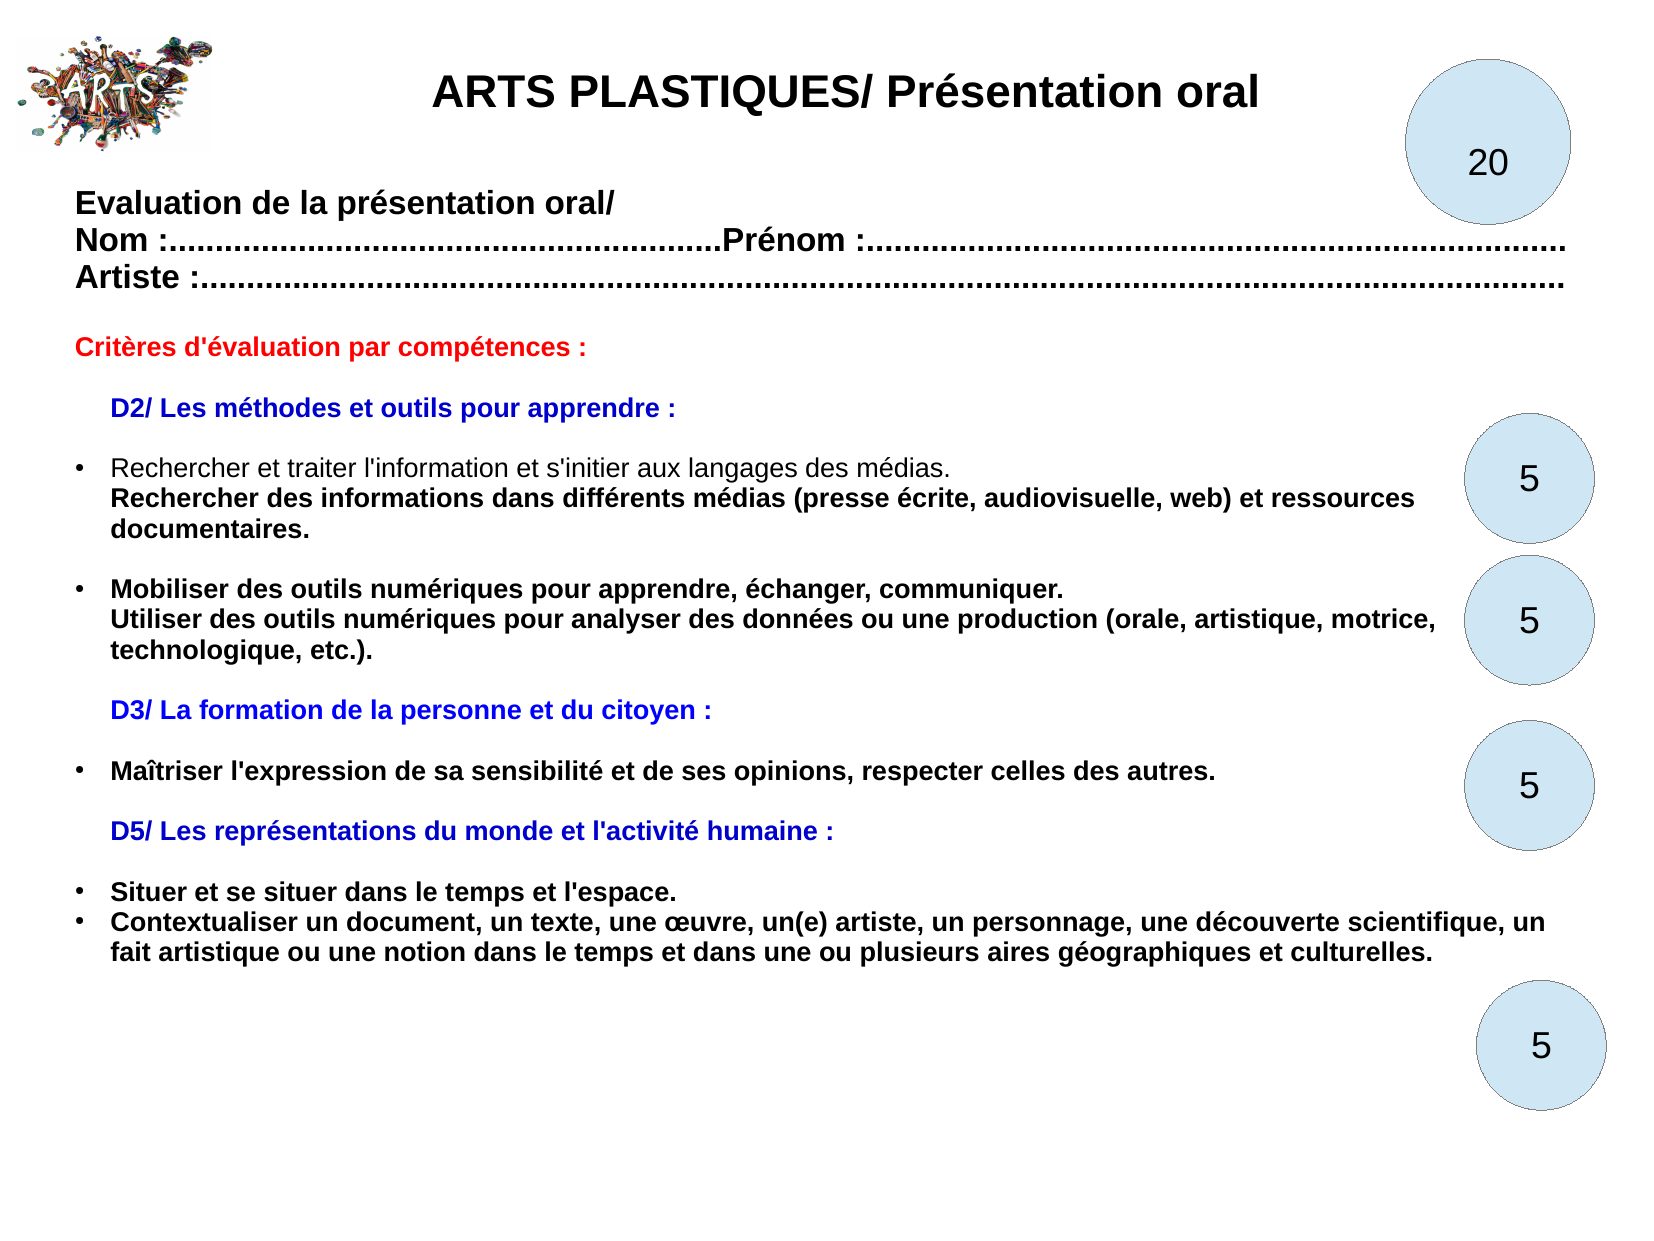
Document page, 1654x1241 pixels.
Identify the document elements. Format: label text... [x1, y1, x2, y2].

text_box 20 [1405, 59, 1571, 225]
text_box Evaluation de la présentation oral/ Nom :............................................................Prénom :............................................................................ Artiste :.................................................................................................................................................... Critères d'évaluation par compétences : D2/ Les méthodes et outils pour apprendre : Rechercher et traiter l'information et s'initier aux langages des médias. Rechercher des informations dans différents médias (presse écrite, audiovisuelle, web) et ressources documentaires. Mobiliser des outils numériques pour apprendre, échanger, communiquer. Utiliser des outils numériques pour analyser des données ou une production (orale, artistique, motrice, technologique, etc.). D3/ La formation de la personne et du citoyen : Maîtriser l'expression de sa sensibilité et de ses opinions, respecter celles des autres. D5/ Les représentations du monde et l'activité humaine : Situer et se situer dans le temps et l'espace. Contextualiser un document, un texte, une œuvre, un(e) artiste, un personnage, une découverte scientifique, un fait artistique ou une notion dans le temps et dans une ou plusieurs aires géographiques et culturelles. [60, 176, 1595, 993]
text_box 5 [1464, 555, 1595, 686]
text_box 5 [1464, 720, 1595, 851]
picture [16, 35, 213, 152]
text_box 5 [1464, 413, 1595, 544]
text_box 5 [1476, 980, 1607, 1111]
text_box ARTS PLASTIQUES/ Présentation oral [416, 59, 1276, 127]
